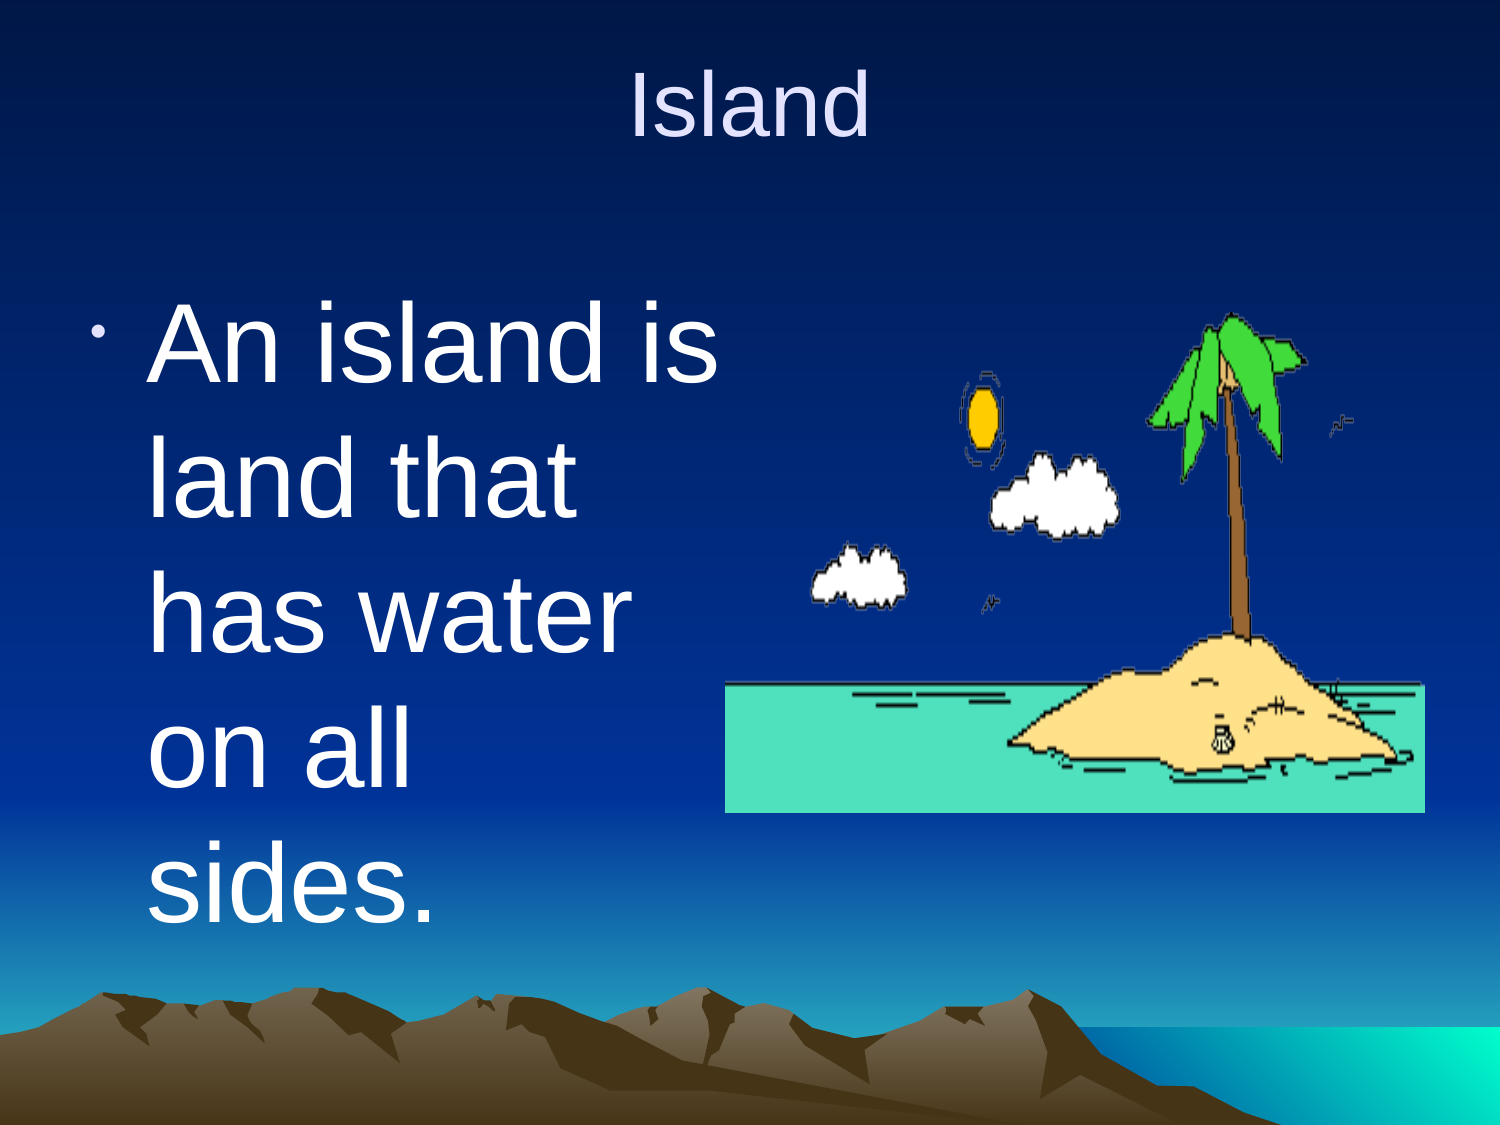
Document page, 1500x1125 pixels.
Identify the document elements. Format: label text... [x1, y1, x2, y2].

picture [725, 312, 1425, 813]
title Island [75, 37, 1425, 225]
list An island is land that has water on all sides. [75, 262, 738, 1000]
